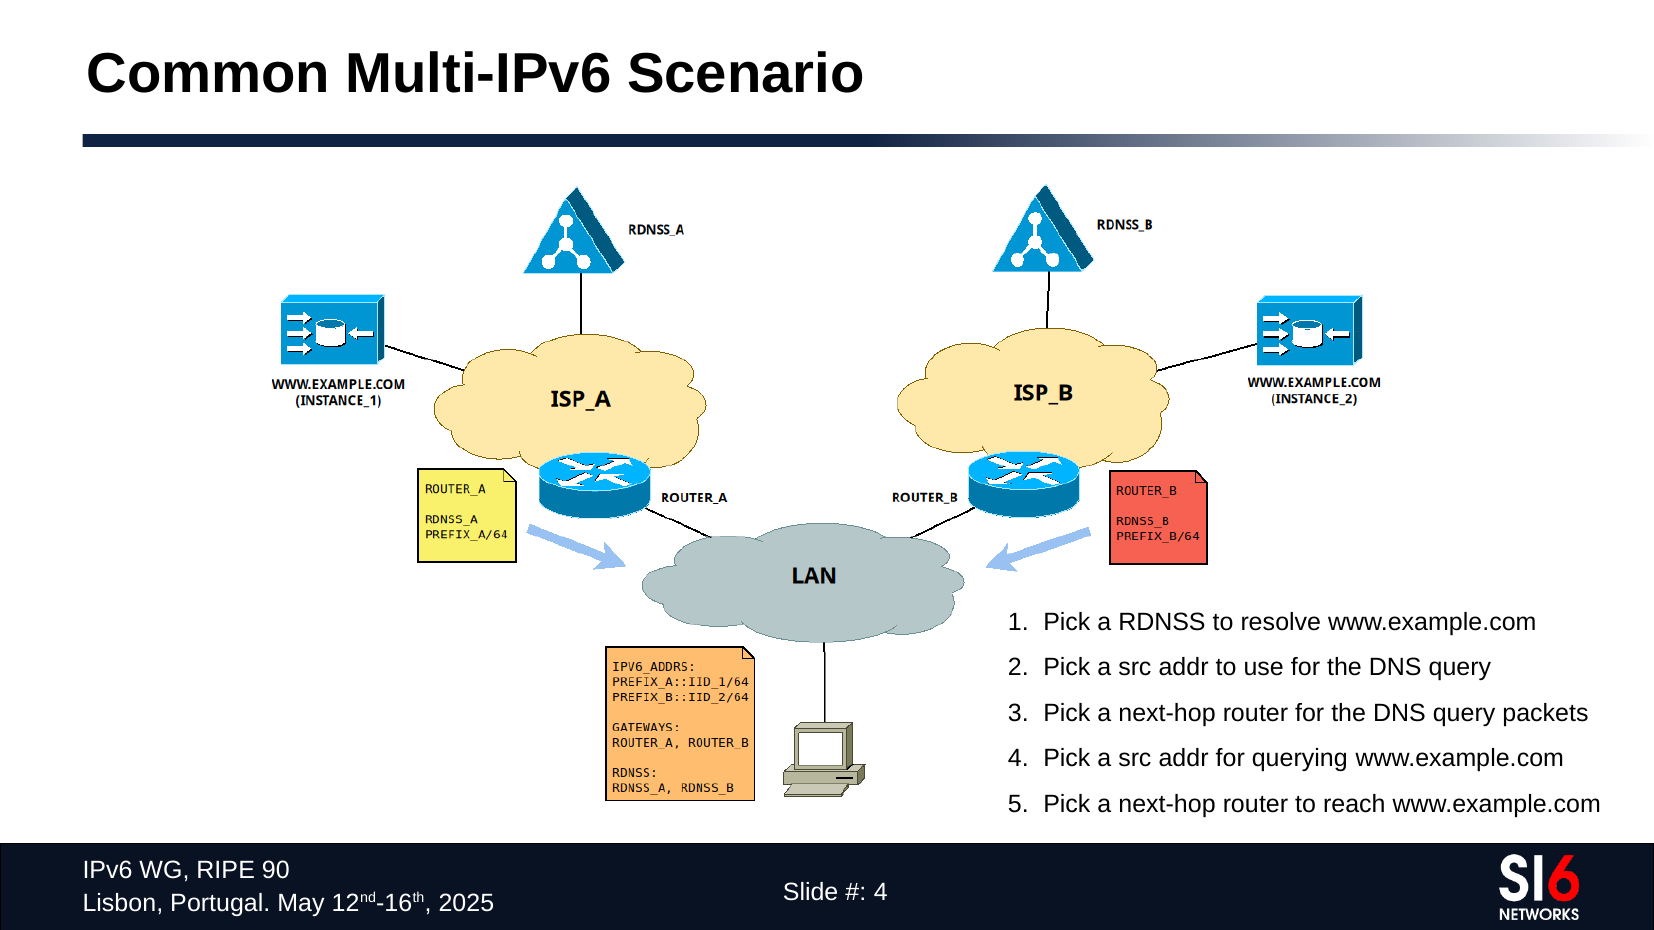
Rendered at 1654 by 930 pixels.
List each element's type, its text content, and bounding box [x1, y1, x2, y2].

picture [1499, 854, 1579, 920]
text_box Pick a RDNSS to resolve www.example.com Pick a src addr to use for the DNS query Pick a next-hop router for the DNS query packets Pick a src addr for querying www.example.com Pick a next-hop router to reach www.example.com [993, 600, 1623, 826]
picture [271, 183, 1381, 801]
title Common Multi-IPv6 Scenario [86, 22, 1575, 124]
